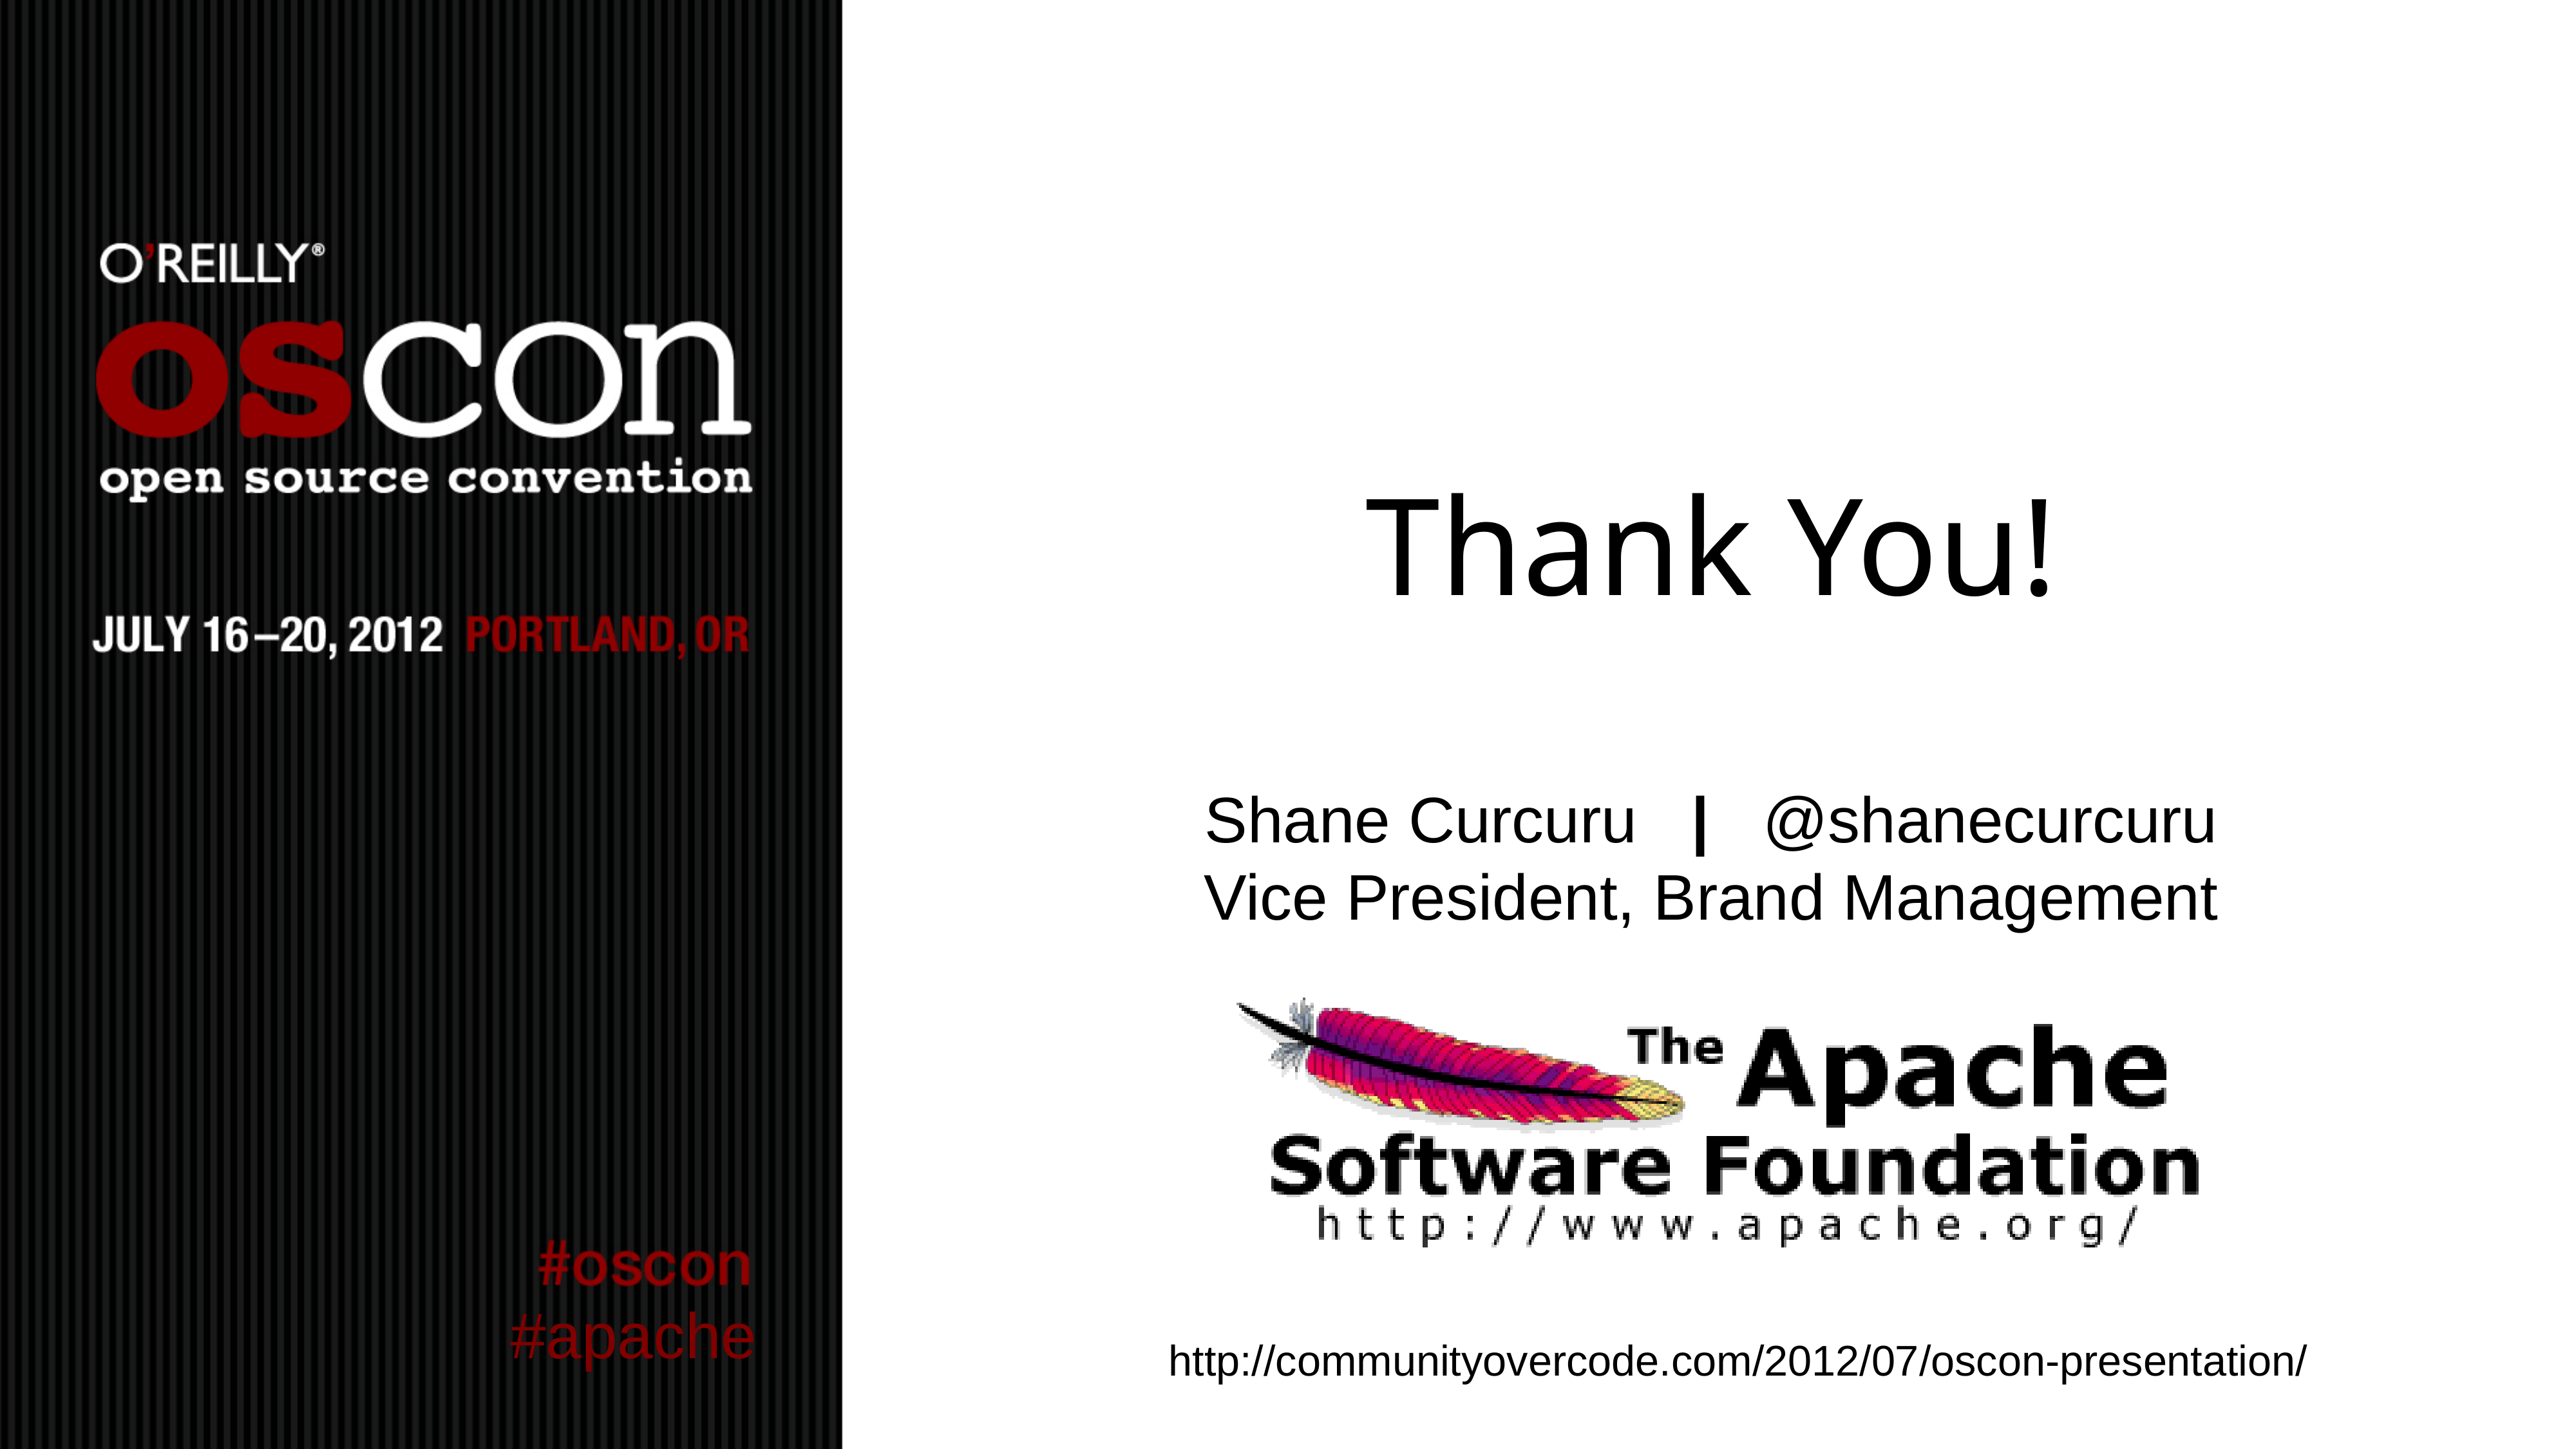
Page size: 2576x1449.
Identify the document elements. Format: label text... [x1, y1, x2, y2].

picture [1208, 990, 2236, 1256]
picture [0, 0, 2576, 1449]
text_box #apache [483, 1289, 797, 1377]
title Thank You! [902, 0, 2521, 629]
list Shane Curcuru | @shanecurcuru Vice President, Brand Management [902, 773, 2521, 1449]
text_box http://communityovercode.com/2012/07/oscon-presentation/ [1159, 1328, 2343, 1390]
